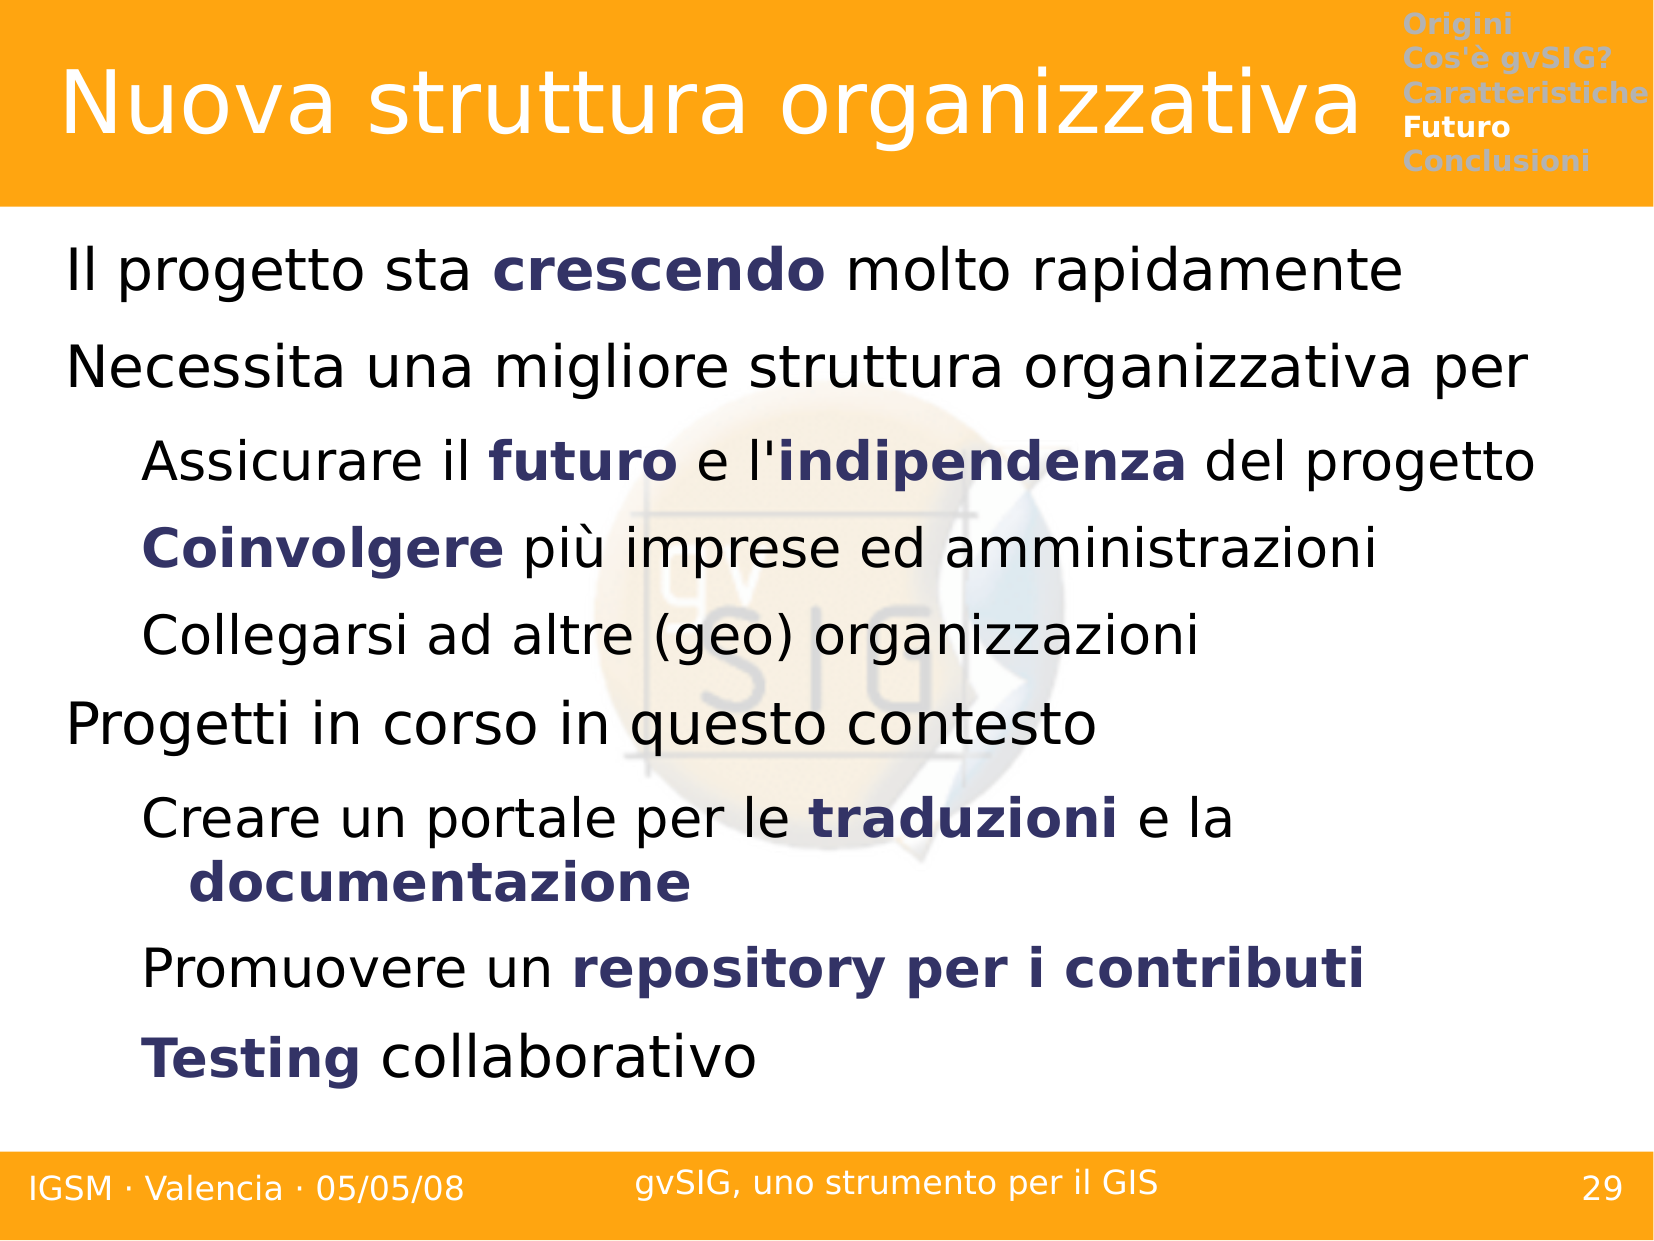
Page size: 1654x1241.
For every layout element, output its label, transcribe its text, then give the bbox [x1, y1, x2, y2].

text_box Origini Cos'è gvSIG? Caratteristiche Futuro Conclusioni [1387, 0, 1654, 207]
list Il progetto sta crescendo molto rapidamente Necessita una migliore struttura organizzativa per Assicurare il futuro e l'indipendenza del progetto Coinvolgere più imprese ed amministrazioni Collegarsi ad altre (geo) organizzazioni Progetti in corso in questo contesto Creare un portale per le traduzioni e la documentazione Promuovere un repository per i contributi Testing collaborativo [47, 236, 1595, 1092]
title Nuova struttura organizzativa [59, 29, 1387, 178]
